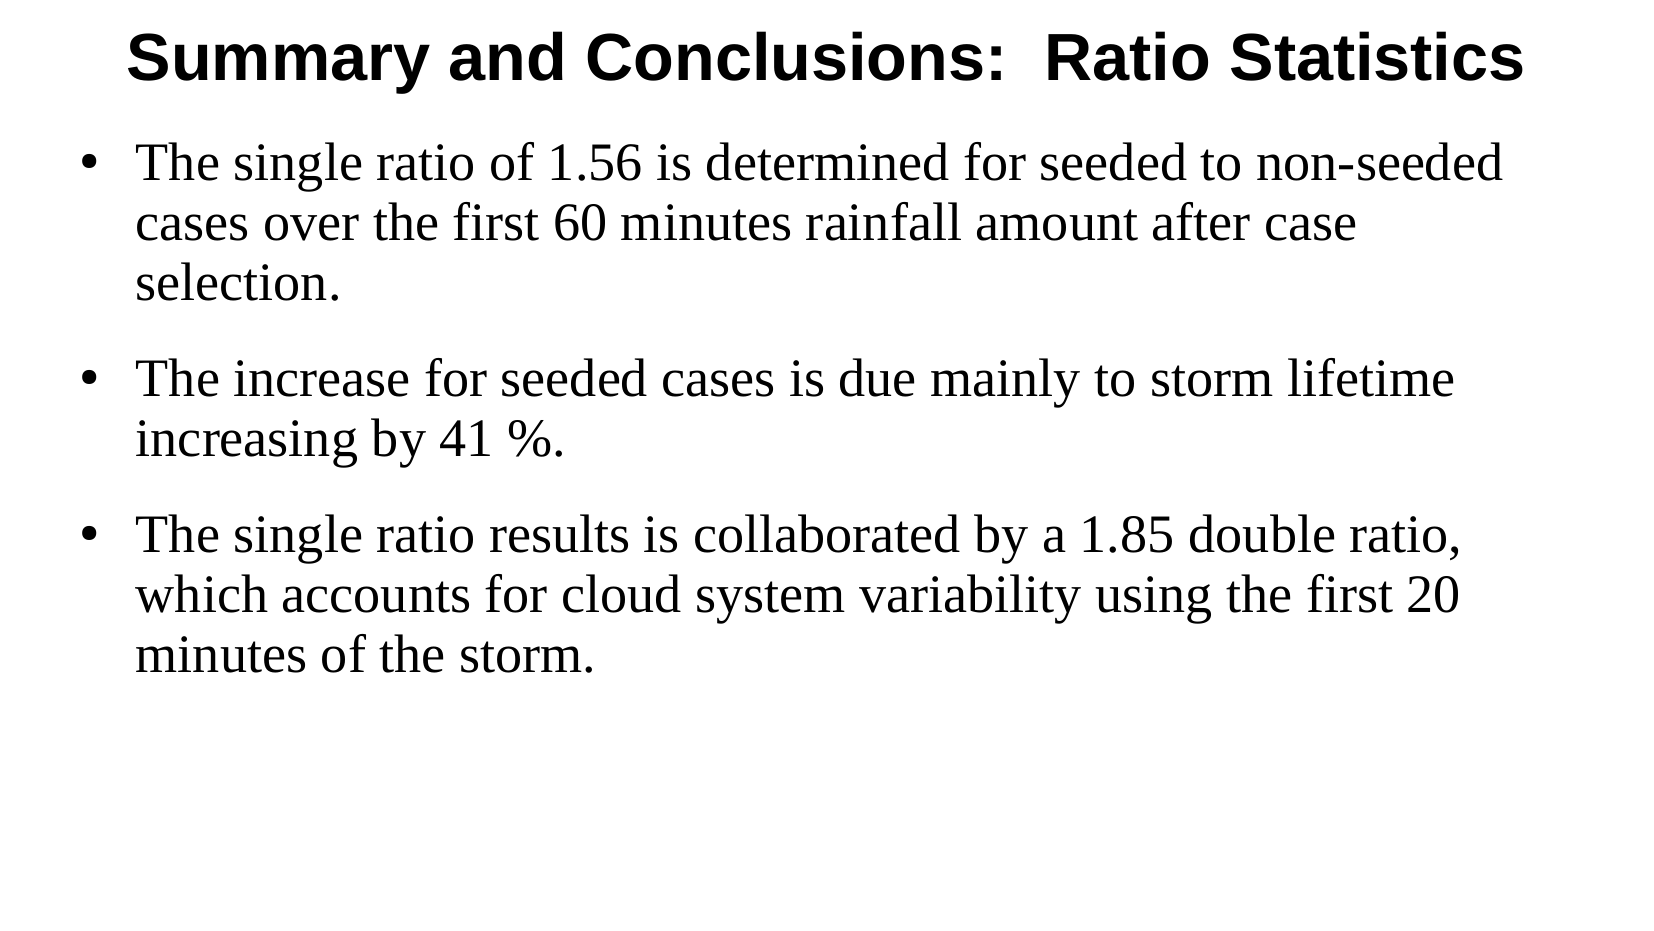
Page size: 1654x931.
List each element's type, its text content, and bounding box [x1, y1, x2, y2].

list The single ratio of 1.56 is determined for seeded to non-seeded cases over the first 60 minutes rainfall amount after case selection. The increase for seeded cases is due mainly to storm lifetime increasing by 41 %. The single ratio results is collaborated by a 1.85 double ratio, which accounts for cloud system variability using the first 20 minutes of the storm. [79, 132, 1551, 724]
text_box Summary and Conclusions: Ratio Statistics [0, 12, 1654, 102]
